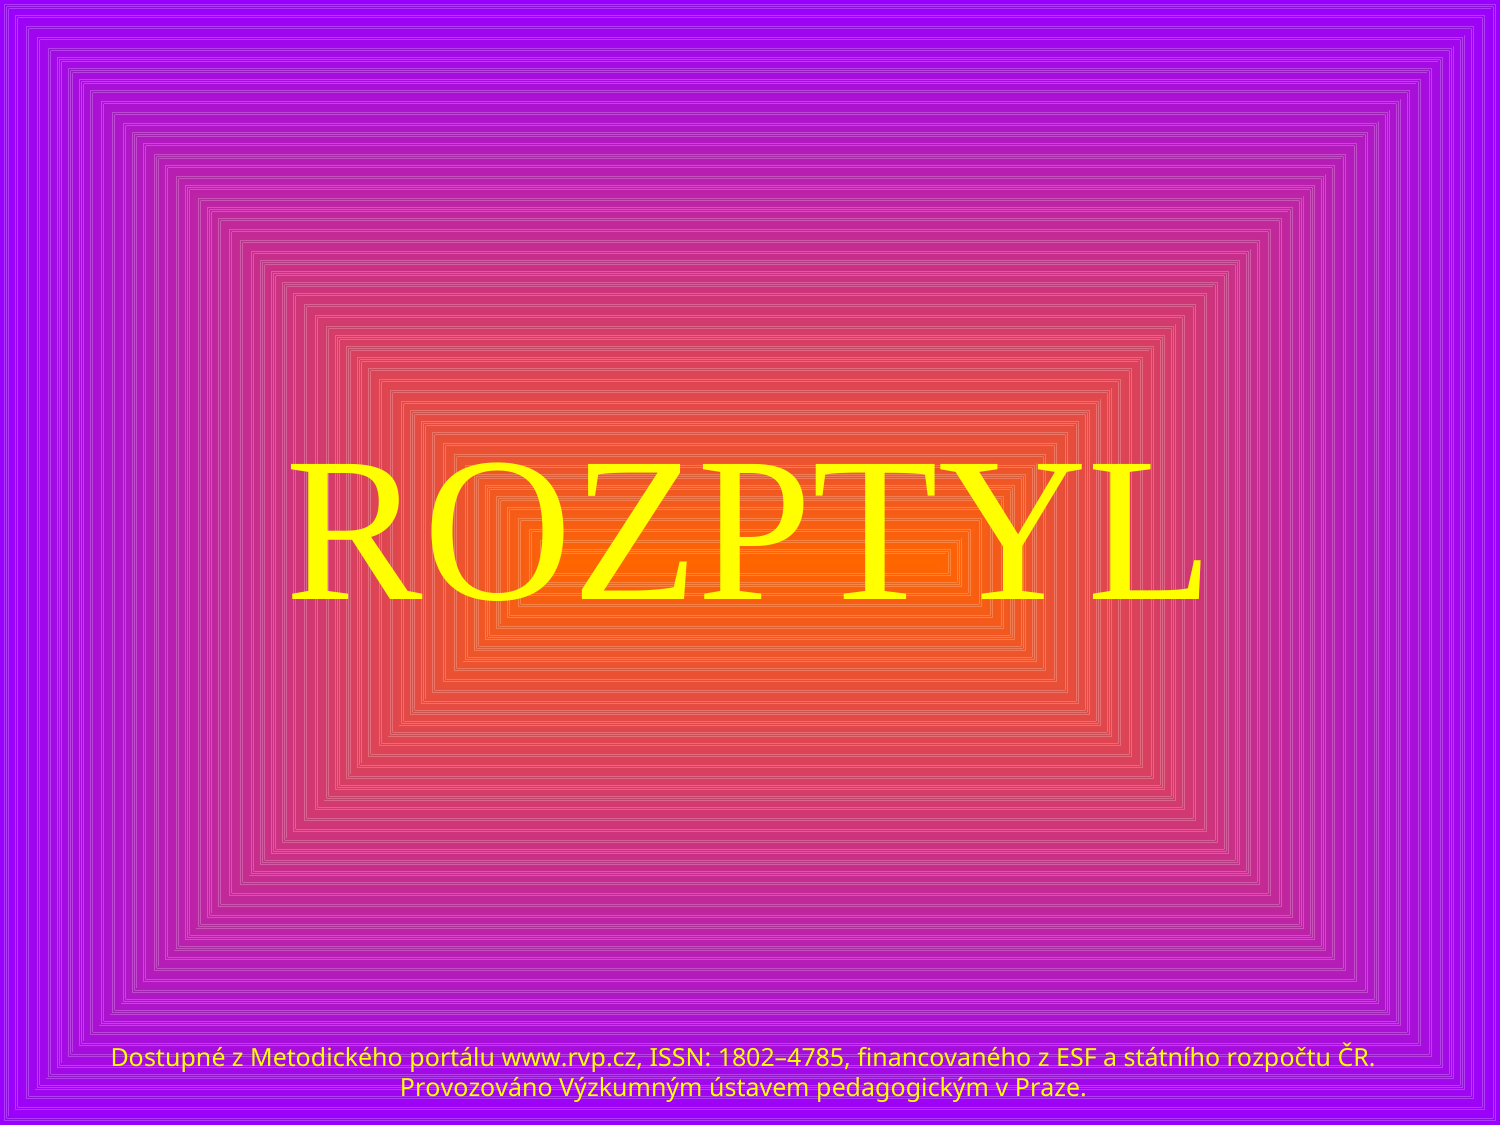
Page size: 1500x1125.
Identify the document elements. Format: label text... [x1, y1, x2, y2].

text_box Dostupné z Metodického portálu www.rvp.cz, ISSN: 1802–4785, financovaného z ESF a státního rozpočtu ČR. Provozováno Výzkumným ústavem pedagogickým v Praze. [35, 1041, 1454, 1102]
text_box ROZPTYL [0, 385, 1500, 649]
